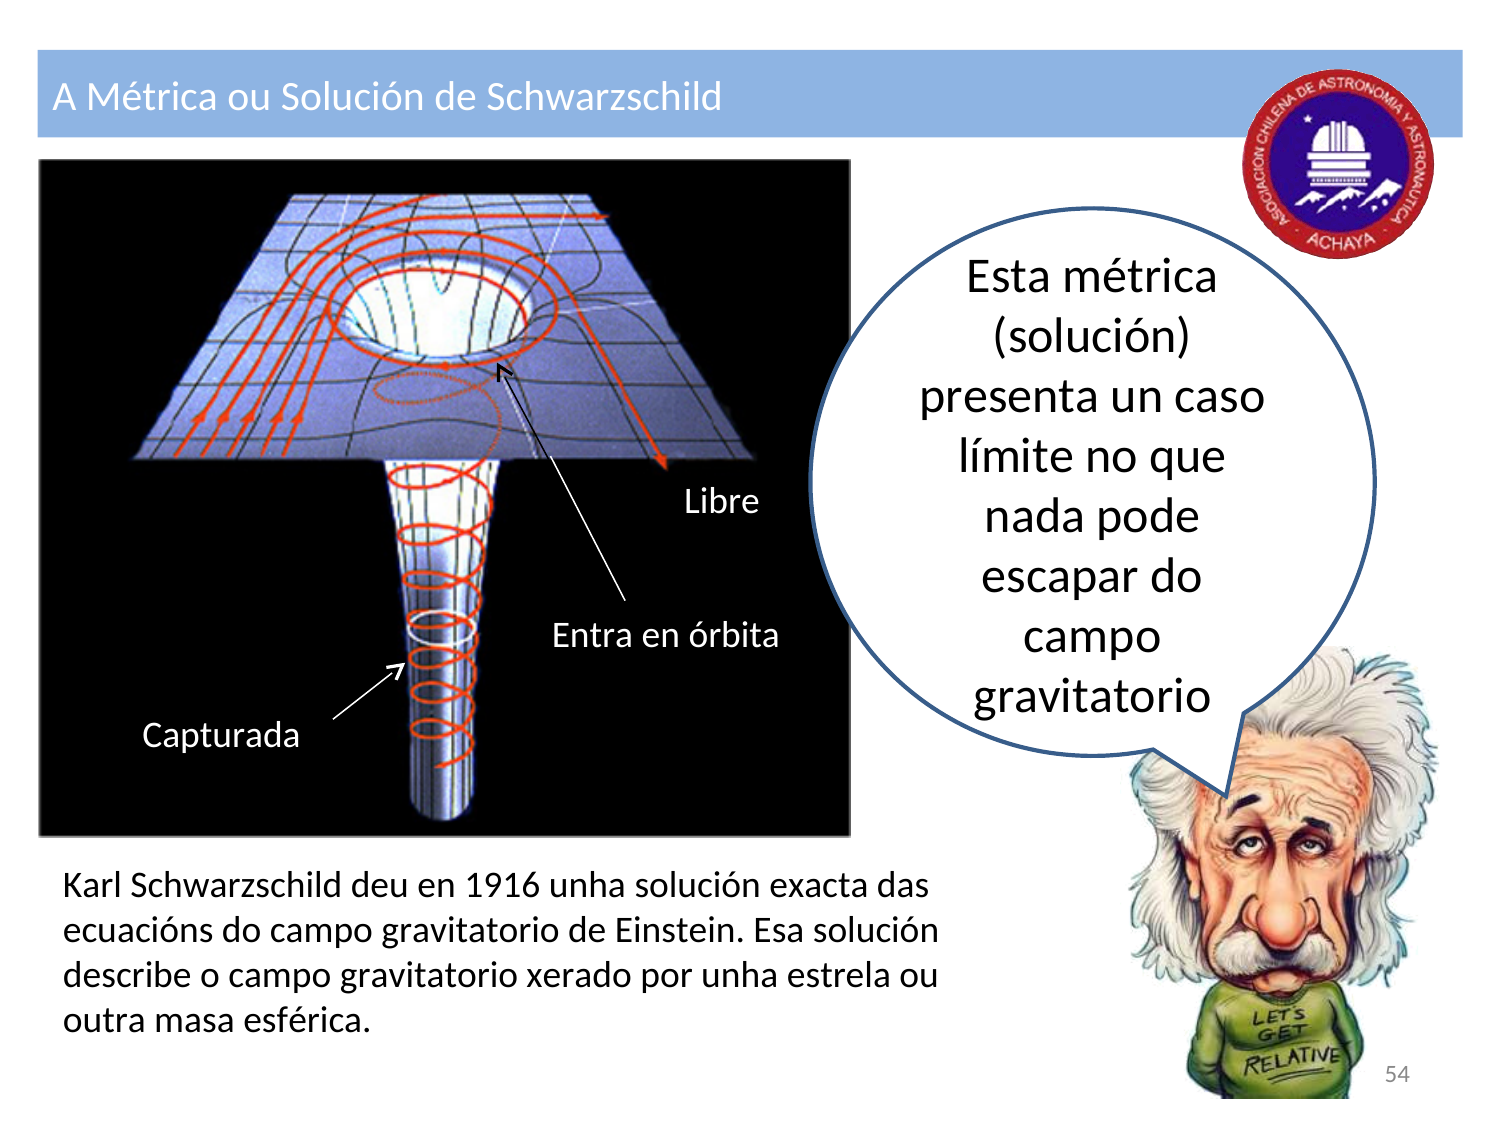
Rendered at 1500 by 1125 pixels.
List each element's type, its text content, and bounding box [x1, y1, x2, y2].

text_box Libre [669, 467, 775, 529]
text_box Entra en órbita [537, 602, 796, 663]
text_box A Métrica ou Solución de Schwarzschild [37, 49, 1463, 138]
text_box Karl Schwarzschild deu en 1916 unha solución exacta das ecuacións do campo gravitatorio de Einstein. Esa solución describe o campo gravitatorio xerado por unha estrela ou outra masa esférica. [48, 852, 957, 1049]
picture [1120, 646, 1461, 1099]
text_box Capturada [127, 702, 317, 764]
text_box <número> [1074, 1042, 1426, 1103]
picture [1240, 67, 1436, 260]
picture [37, 159, 851, 838]
text_box Esta métrica (solución) presenta un caso límite no que nada pode escapar do campo gravitatorio [810, 208, 1375, 797]
